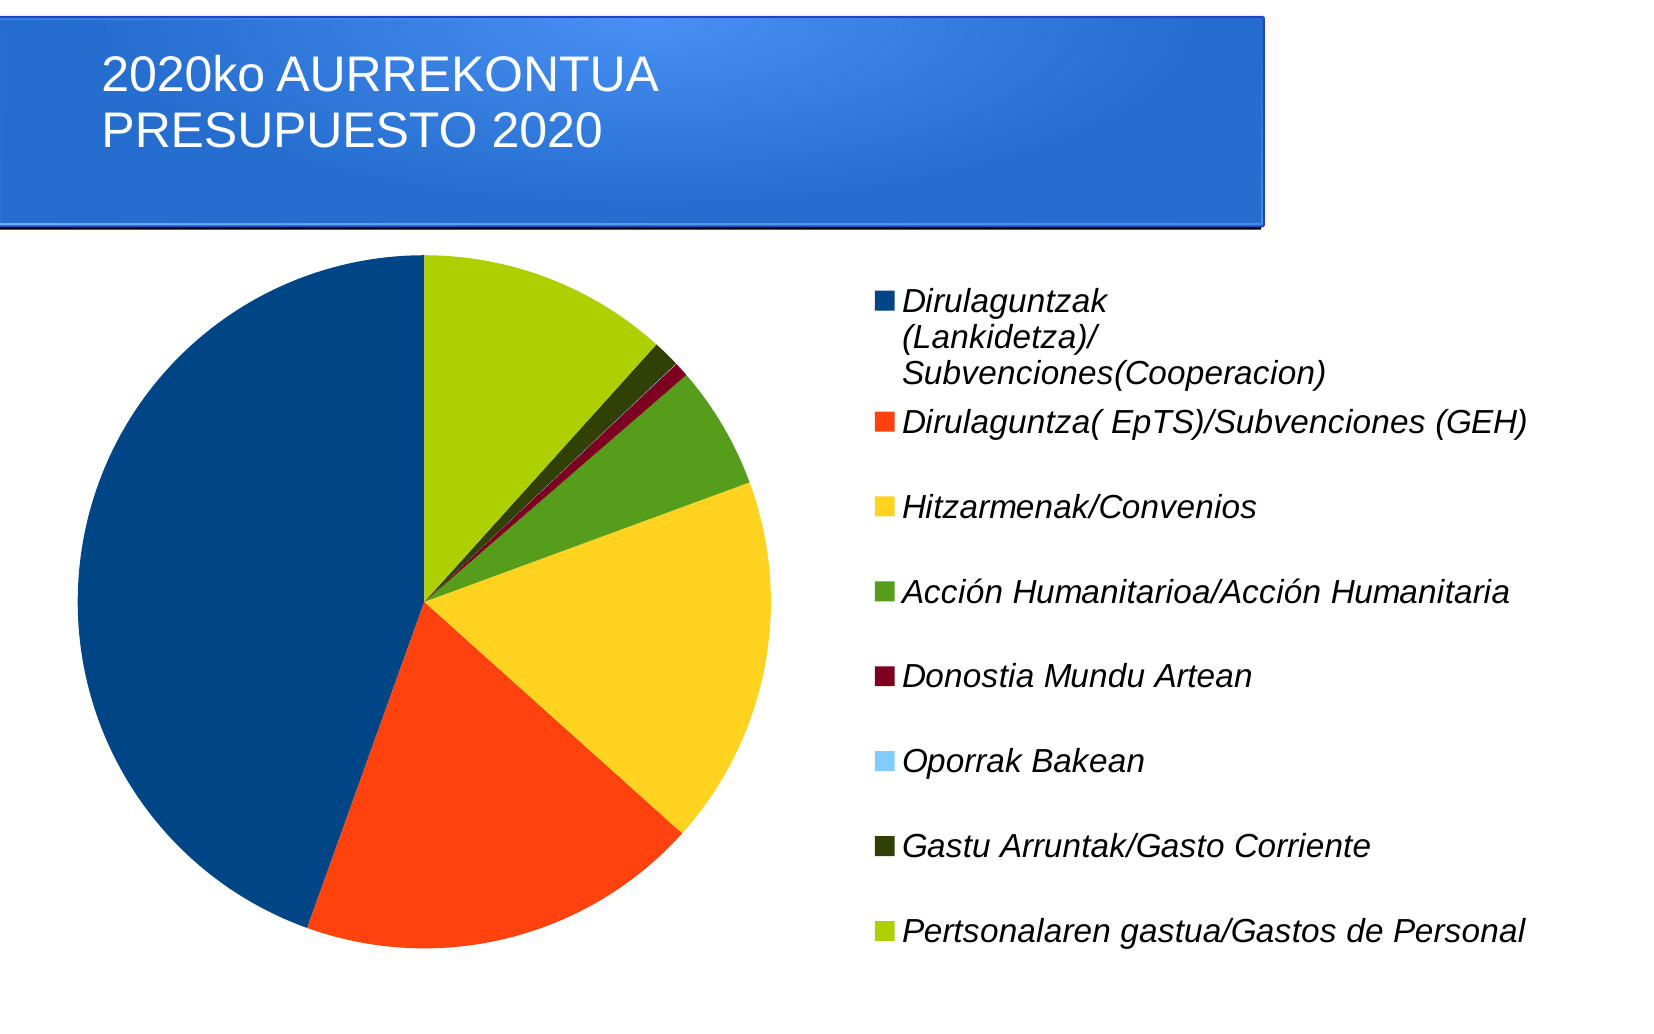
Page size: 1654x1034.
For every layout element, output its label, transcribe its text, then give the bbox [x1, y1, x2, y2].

text_box 2020ko AURREKONTUA PRESUPUESTO 2020 [86, 38, 686, 166]
chart [4, 217, 1639, 1018]
